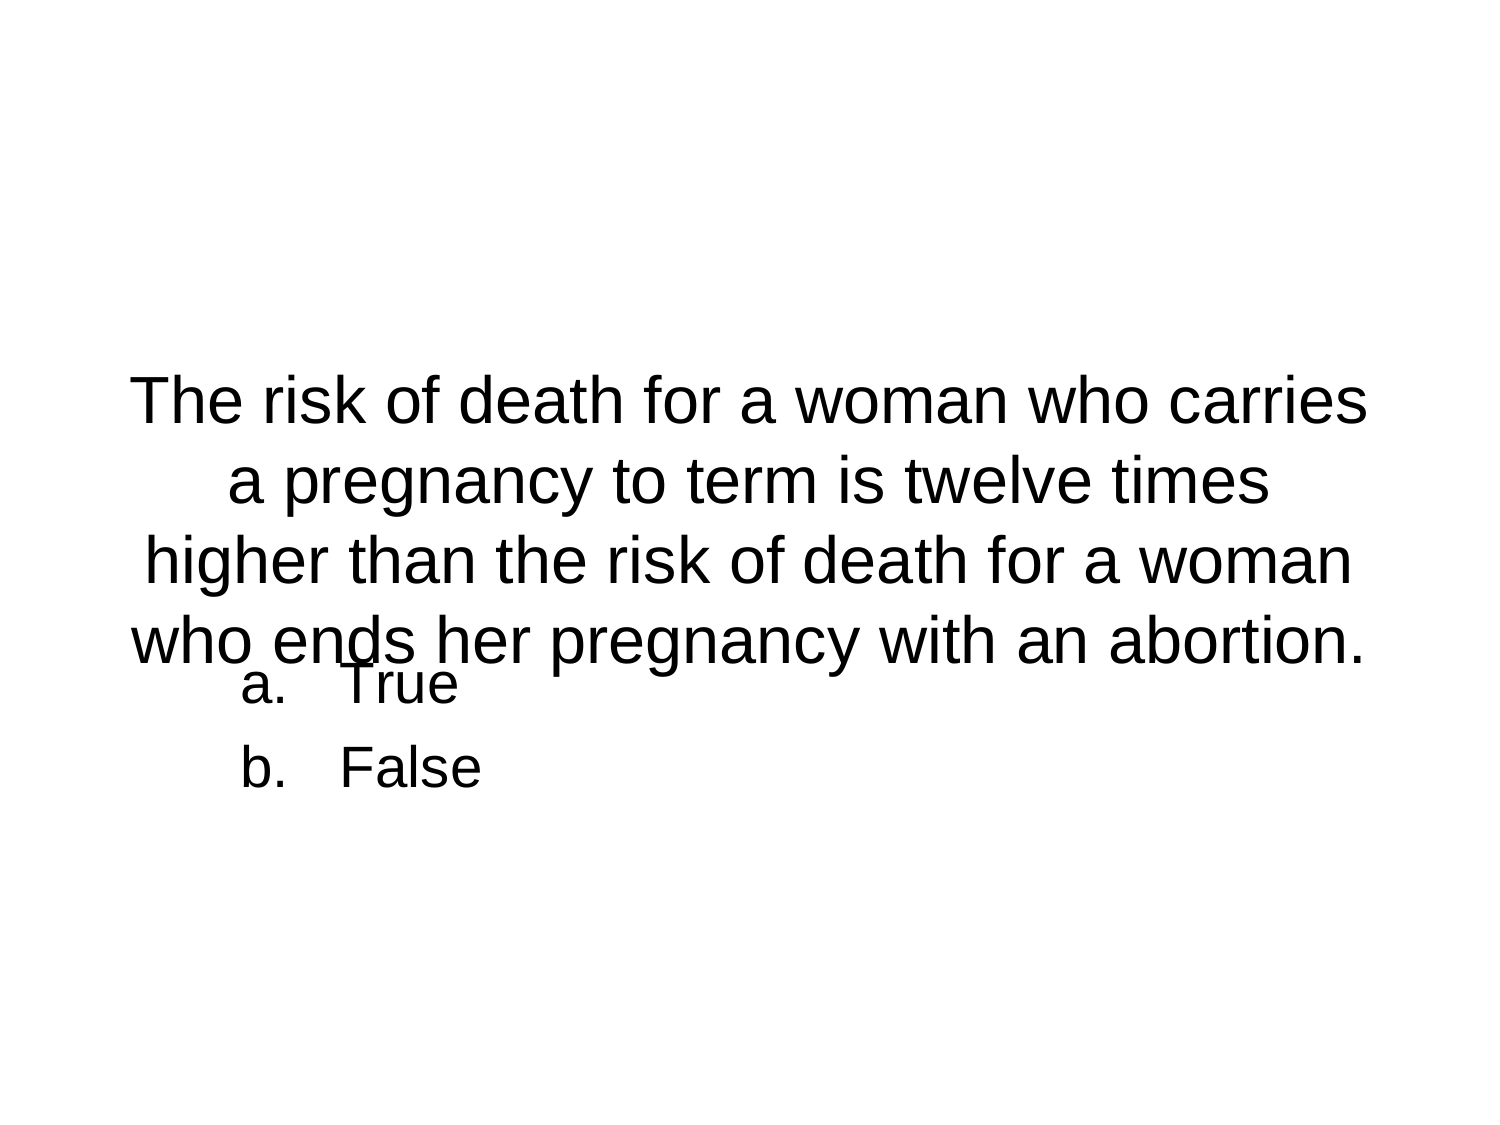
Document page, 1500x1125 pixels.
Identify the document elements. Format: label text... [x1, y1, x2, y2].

subtitle True False [225, 637, 1276, 925]
title The risk of death for a woman who carries a pregnancy to term is twelve times higher than the risk of death for a woman who ends her pregnancy with an abortion. [112, 349, 1388, 591]
